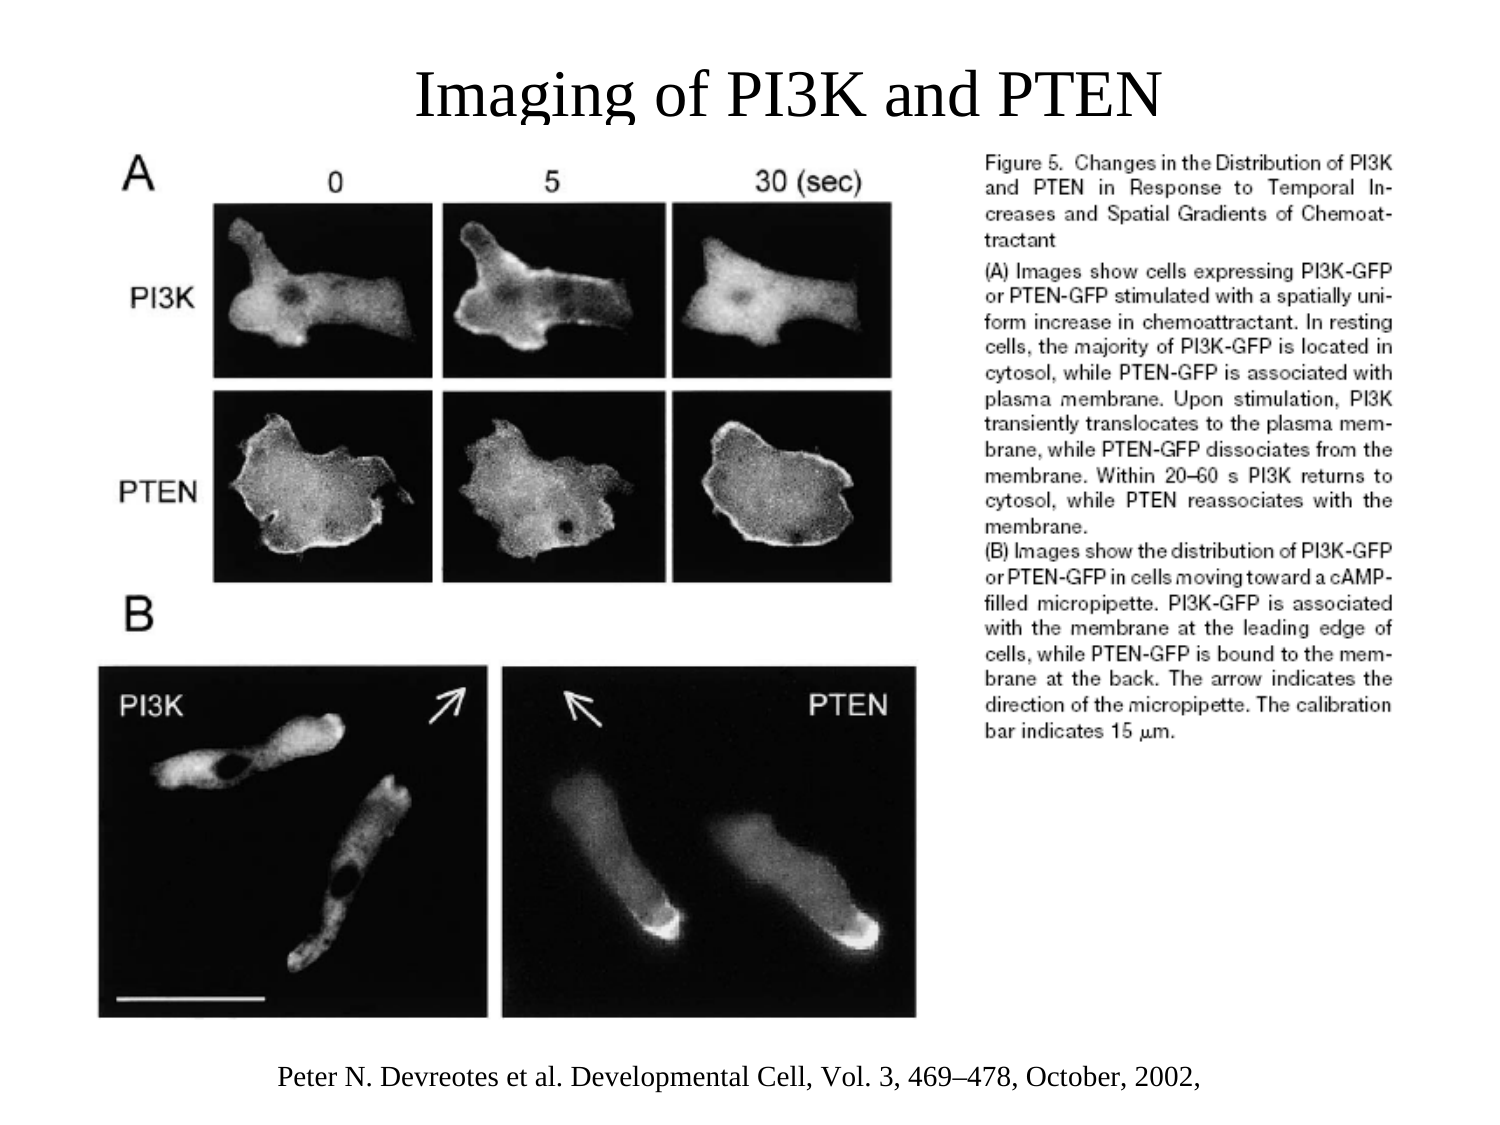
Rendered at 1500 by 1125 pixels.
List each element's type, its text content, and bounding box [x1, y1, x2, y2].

text_box Peter N. Devreotes et al. Developmental Cell, Vol. 3, 469–478, October, 2002, [262, 1049, 1217, 1101]
text_box Imaging of PI3K and PTEN [399, 42, 1180, 125]
picture [87, 125, 1413, 1026]
